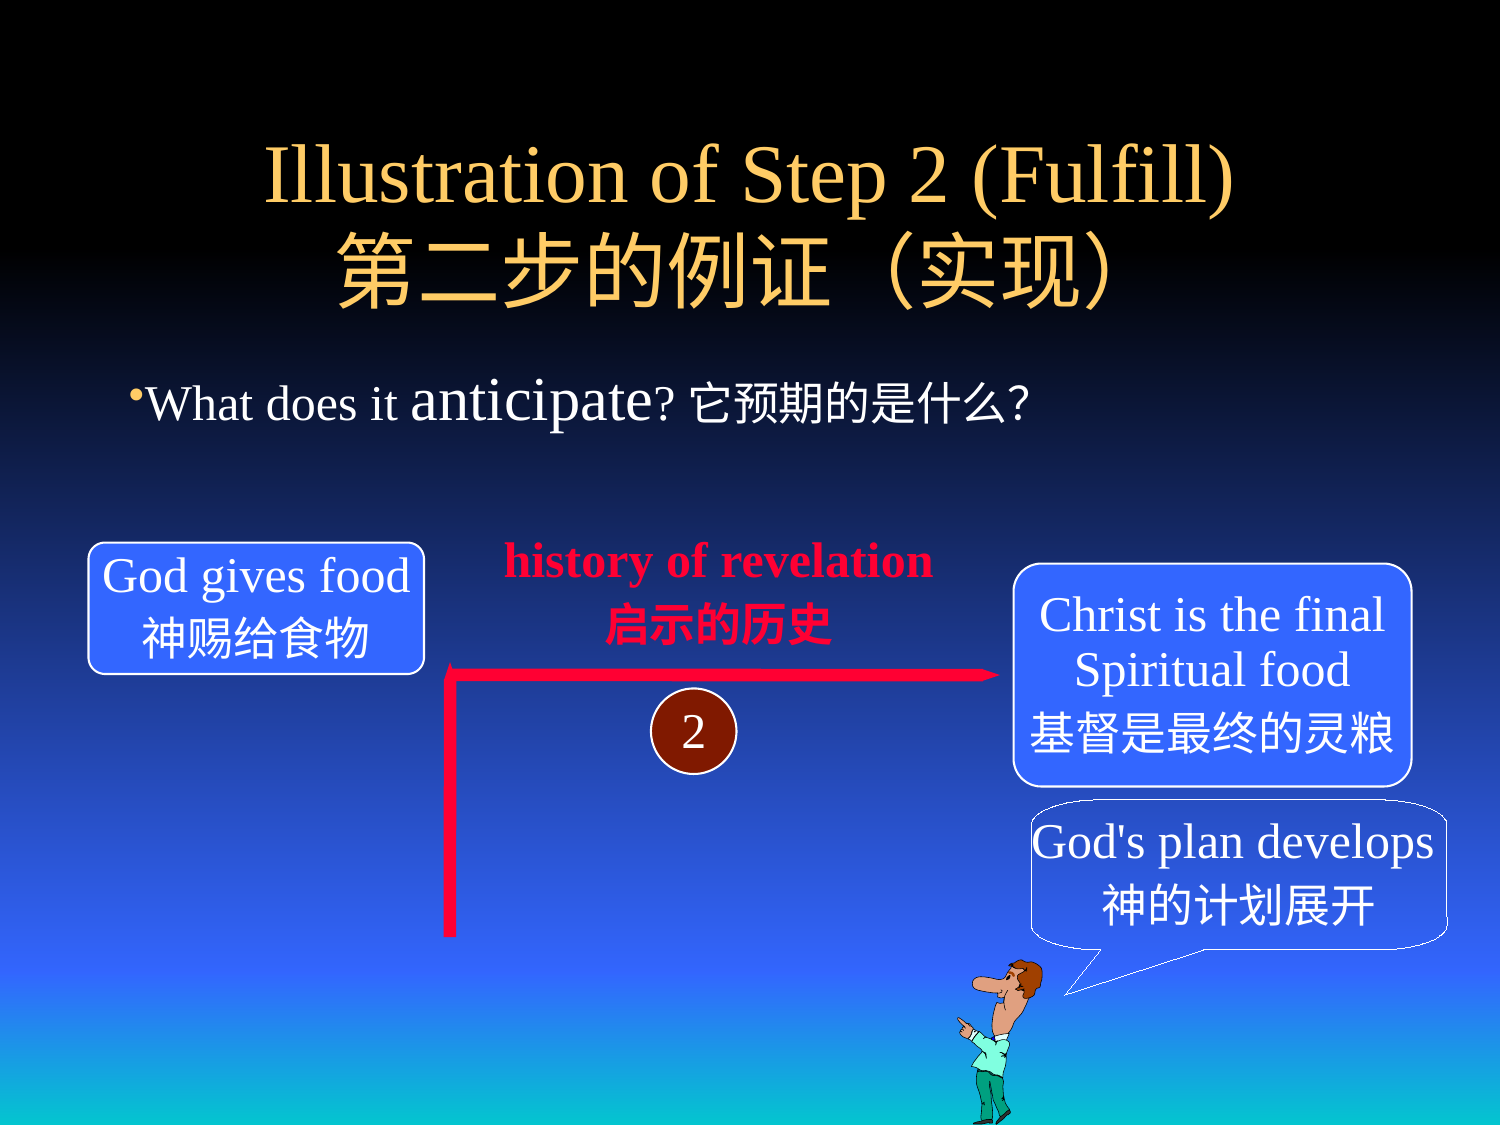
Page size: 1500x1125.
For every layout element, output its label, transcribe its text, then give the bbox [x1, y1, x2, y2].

text_box 2 [650, 688, 737, 774]
text_box God gives food 神赐给食物 [88, 542, 425, 674]
title Illustration of Step 2 (Fulfill) 第二步的例证（实现） [112, 110, 1388, 328]
list What does it anticipate?它预期的是什么？ [112, 350, 1388, 442]
text_box God's plan develops 神的计划展开 [1031, 799, 1448, 996]
text_box Christ is the final Spiritual food 基督是最终的灵粮 [1013, 563, 1412, 787]
chart [956, 959, 1044, 1125]
text_box history of revelation 启示的历史 [484, 525, 953, 663]
